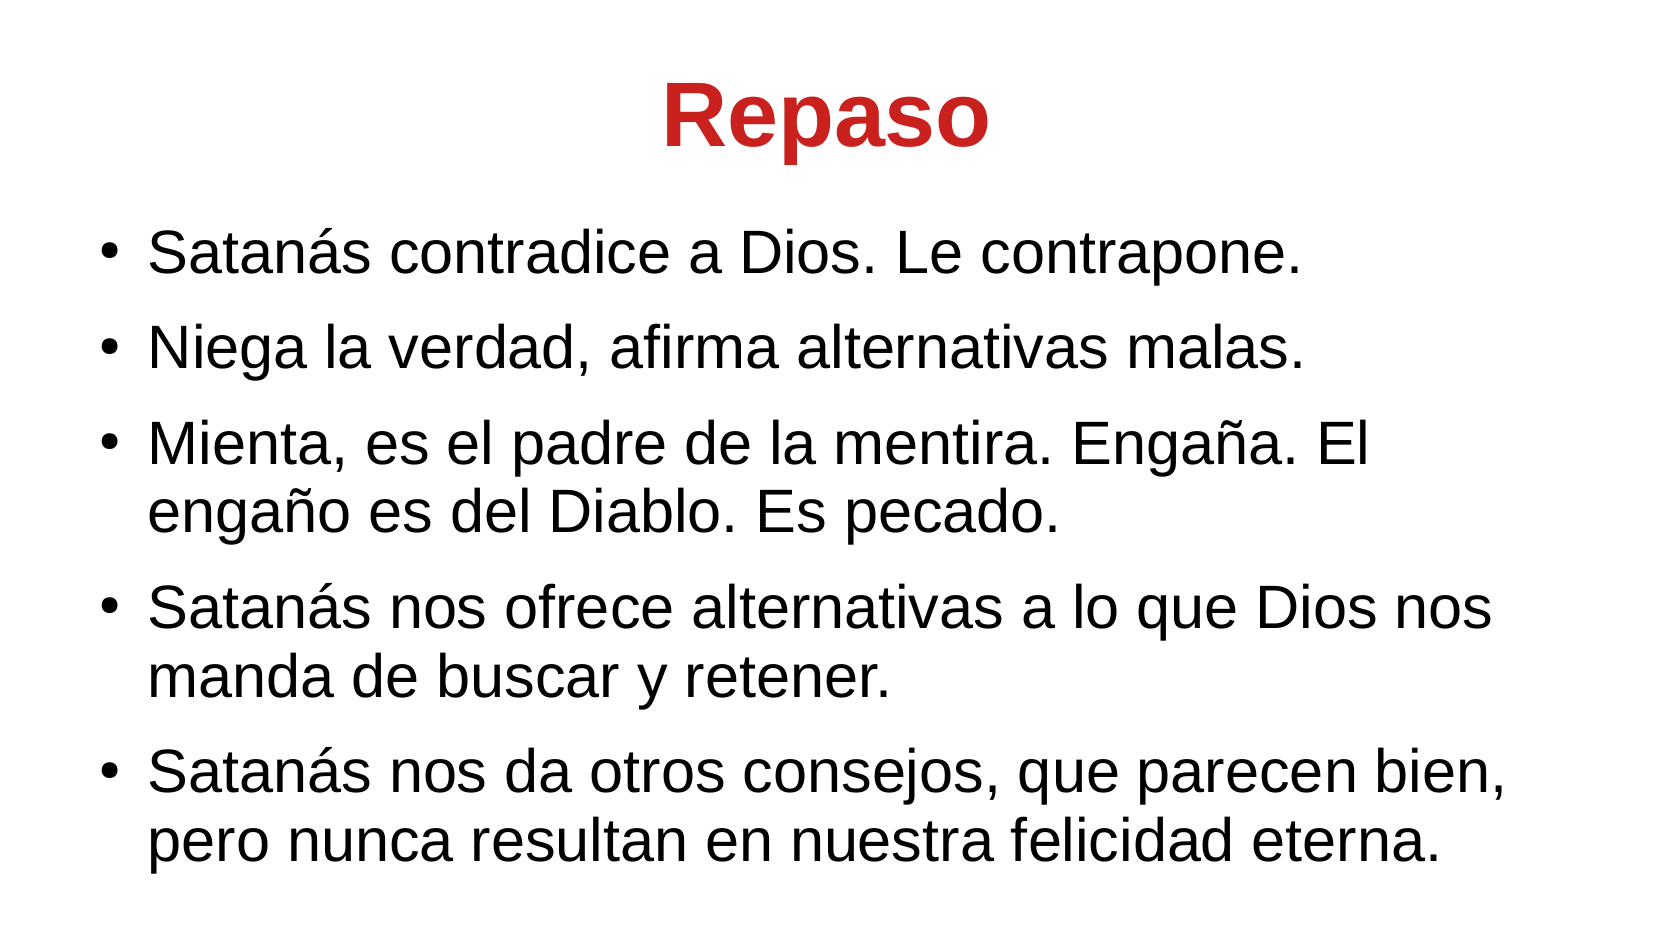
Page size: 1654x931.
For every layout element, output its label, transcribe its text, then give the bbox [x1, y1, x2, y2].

title Repaso [82, 37, 1571, 193]
list Satanás contradice a Dios. Le contrapone. Niega la verdad, afirma alternativas malas. Mienta, es el padre de la mentira. Engaña. El engaño es del Diablo. Es pecado. Satanás nos ofrece alternativas a lo que Dios nos manda de buscar y retener. Satanás nos da otros consejos, que parecen bien, pero nunca resultan en nuestra felicidad eterna. [82, 217, 1571, 886]
